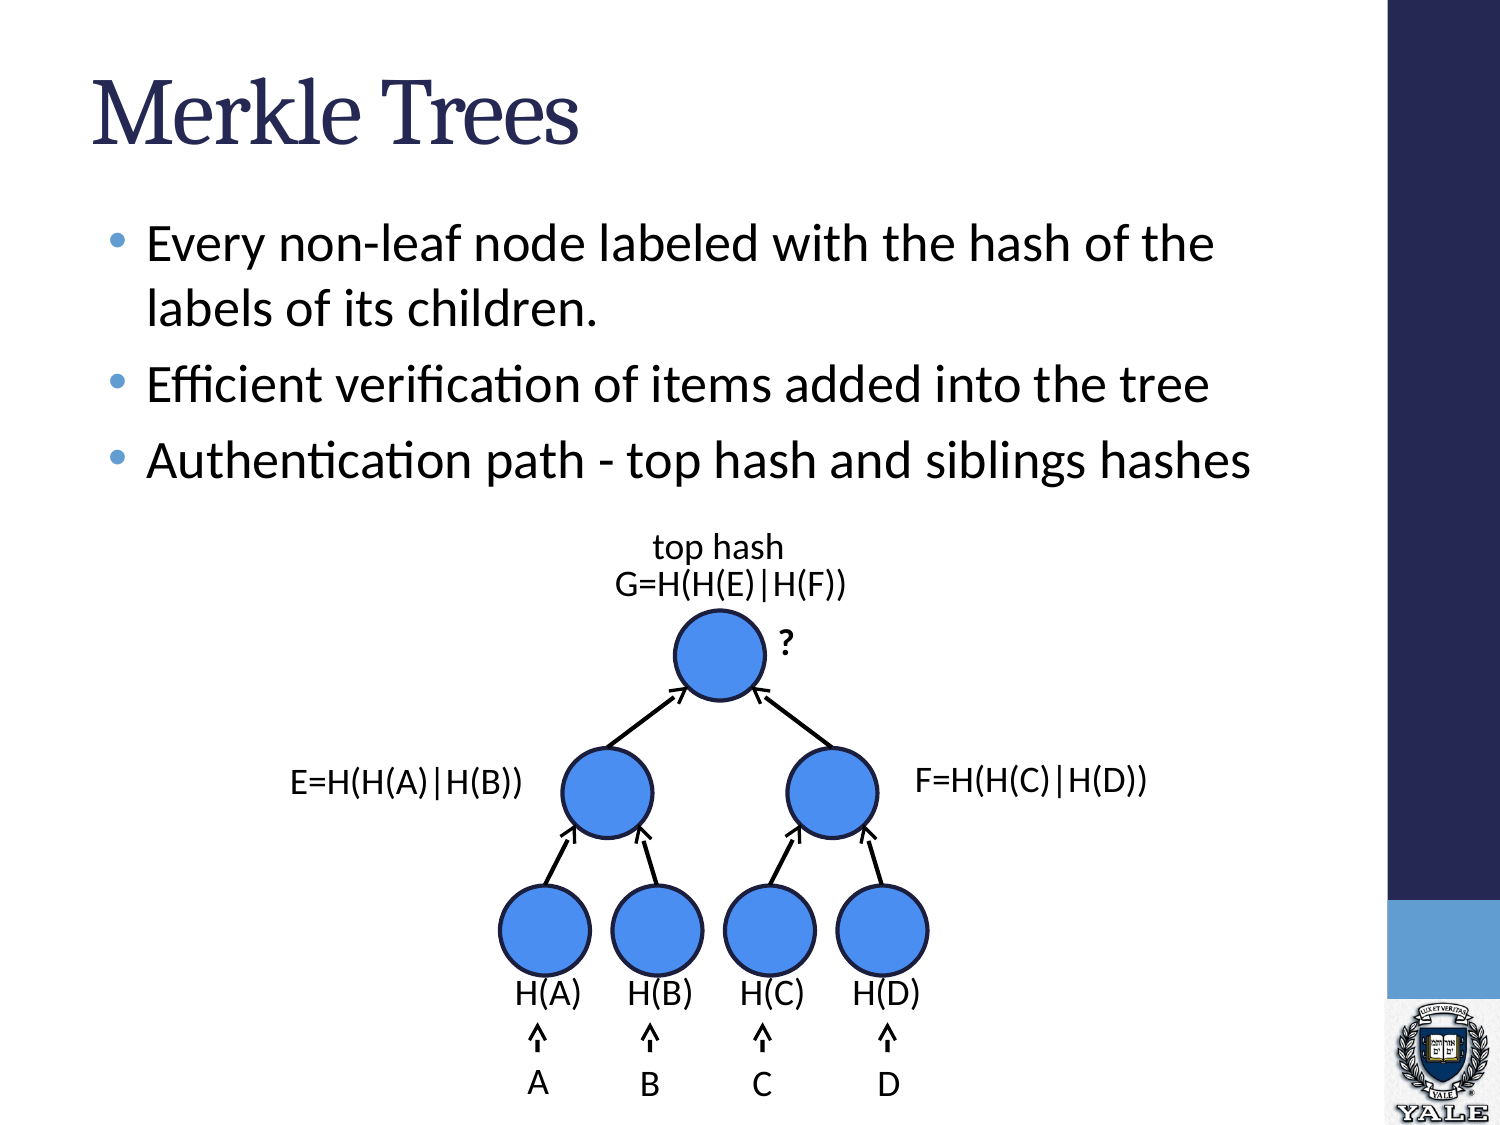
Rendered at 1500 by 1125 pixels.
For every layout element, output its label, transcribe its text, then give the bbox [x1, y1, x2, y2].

text_box [837, 885, 928, 960]
text_box H(B) [612, 960, 713, 1021]
text_box [787, 748, 878, 839]
list Every non-leaf node labeled with the hash of the labels of its children. Efficient verification of items added into the tree Authentication path - top hash and siblings hashes [75, 200, 1325, 525]
text_box B [624, 1051, 675, 1112]
title Merkle Trees [75, 12, 1325, 200]
text_box C [737, 1051, 788, 1112]
text_box H(C) [725, 960, 825, 1021]
text_box A [512, 1049, 563, 1110]
text_box [724, 885, 815, 960]
text_box G=H(H(E)|H(F)) [599, 551, 963, 612]
text_box ? [762, 612, 810, 671]
text_box top hash [637, 514, 800, 551]
picture [1384, 999, 1500, 1125]
text_box H(D) [837, 960, 938, 1021]
text_box D [862, 1051, 913, 1112]
text_box [499, 885, 590, 960]
text_box E=H(H(A)|H(B)) [274, 749, 575, 810]
text_box [674, 612, 763, 701]
text_box [565, 748, 653, 839]
text_box H(A) [500, 960, 600, 1021]
text_box F=H(H(C)|H(D)) [899, 748, 1263, 808]
text_box [612, 885, 703, 960]
